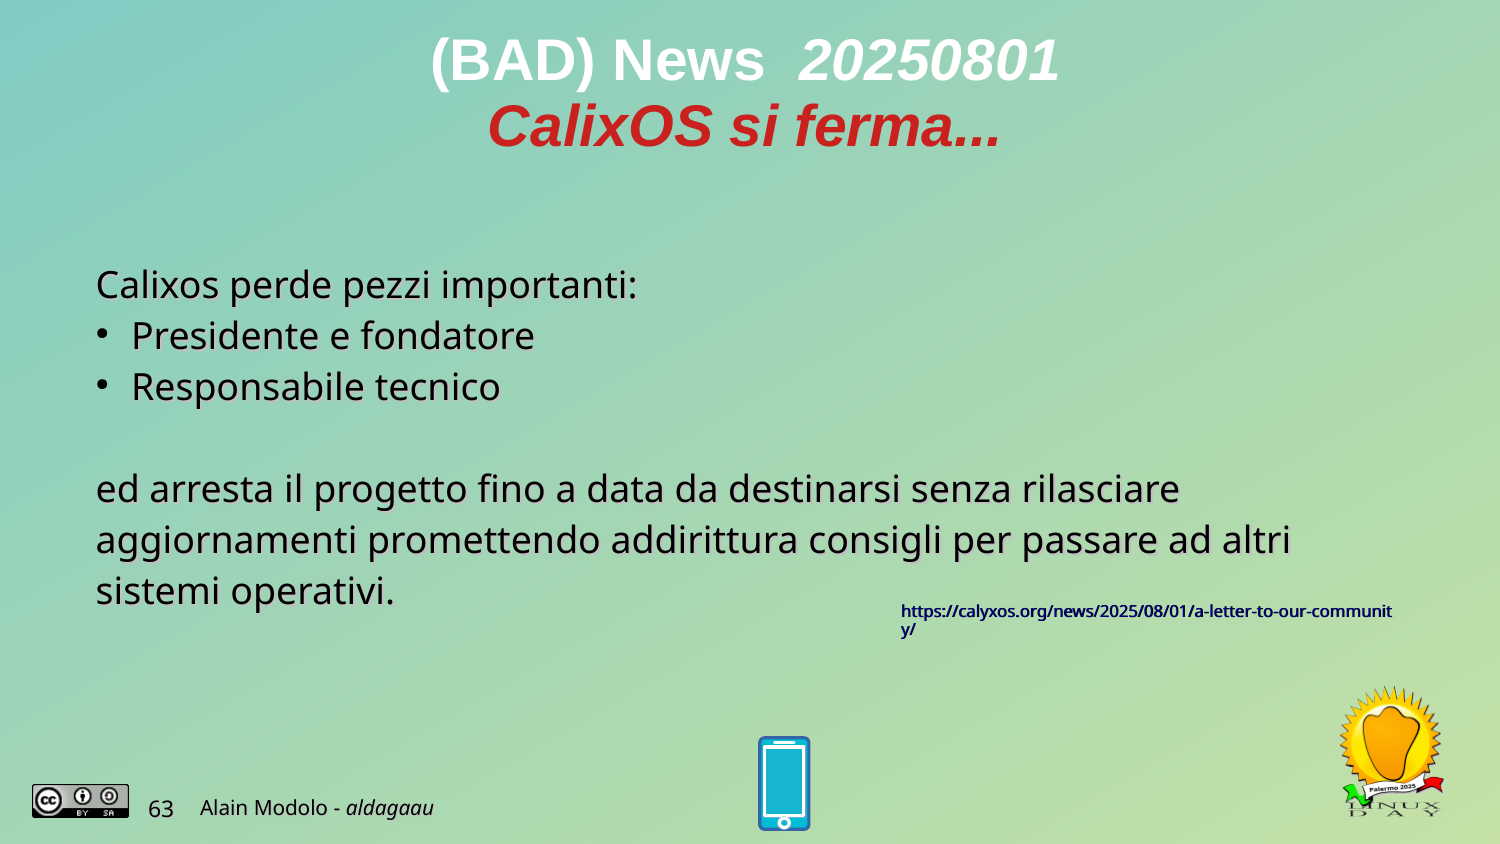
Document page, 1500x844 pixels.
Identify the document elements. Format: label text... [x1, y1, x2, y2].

title (BAD) News 20250801 CalixOS si ferma... [288, 13, 1204, 174]
text_box Calixos perde pezzi importanti: Presidente e fondatore Responsabile tecnico ed arresta il progetto fino a data da destinarsi senza rilasciare aggiornamenti promettendo addirittura consigli per passare ad altri sistemi operativi. [80, 251, 1437, 561]
text_box https://calyxos.org/news/2025/08/01/a-letter-to-our-community/ [886, 591, 1415, 649]
picture [32, 784, 129, 818]
text_box [759, 737, 809, 830]
picture [1233, 670, 1500, 844]
